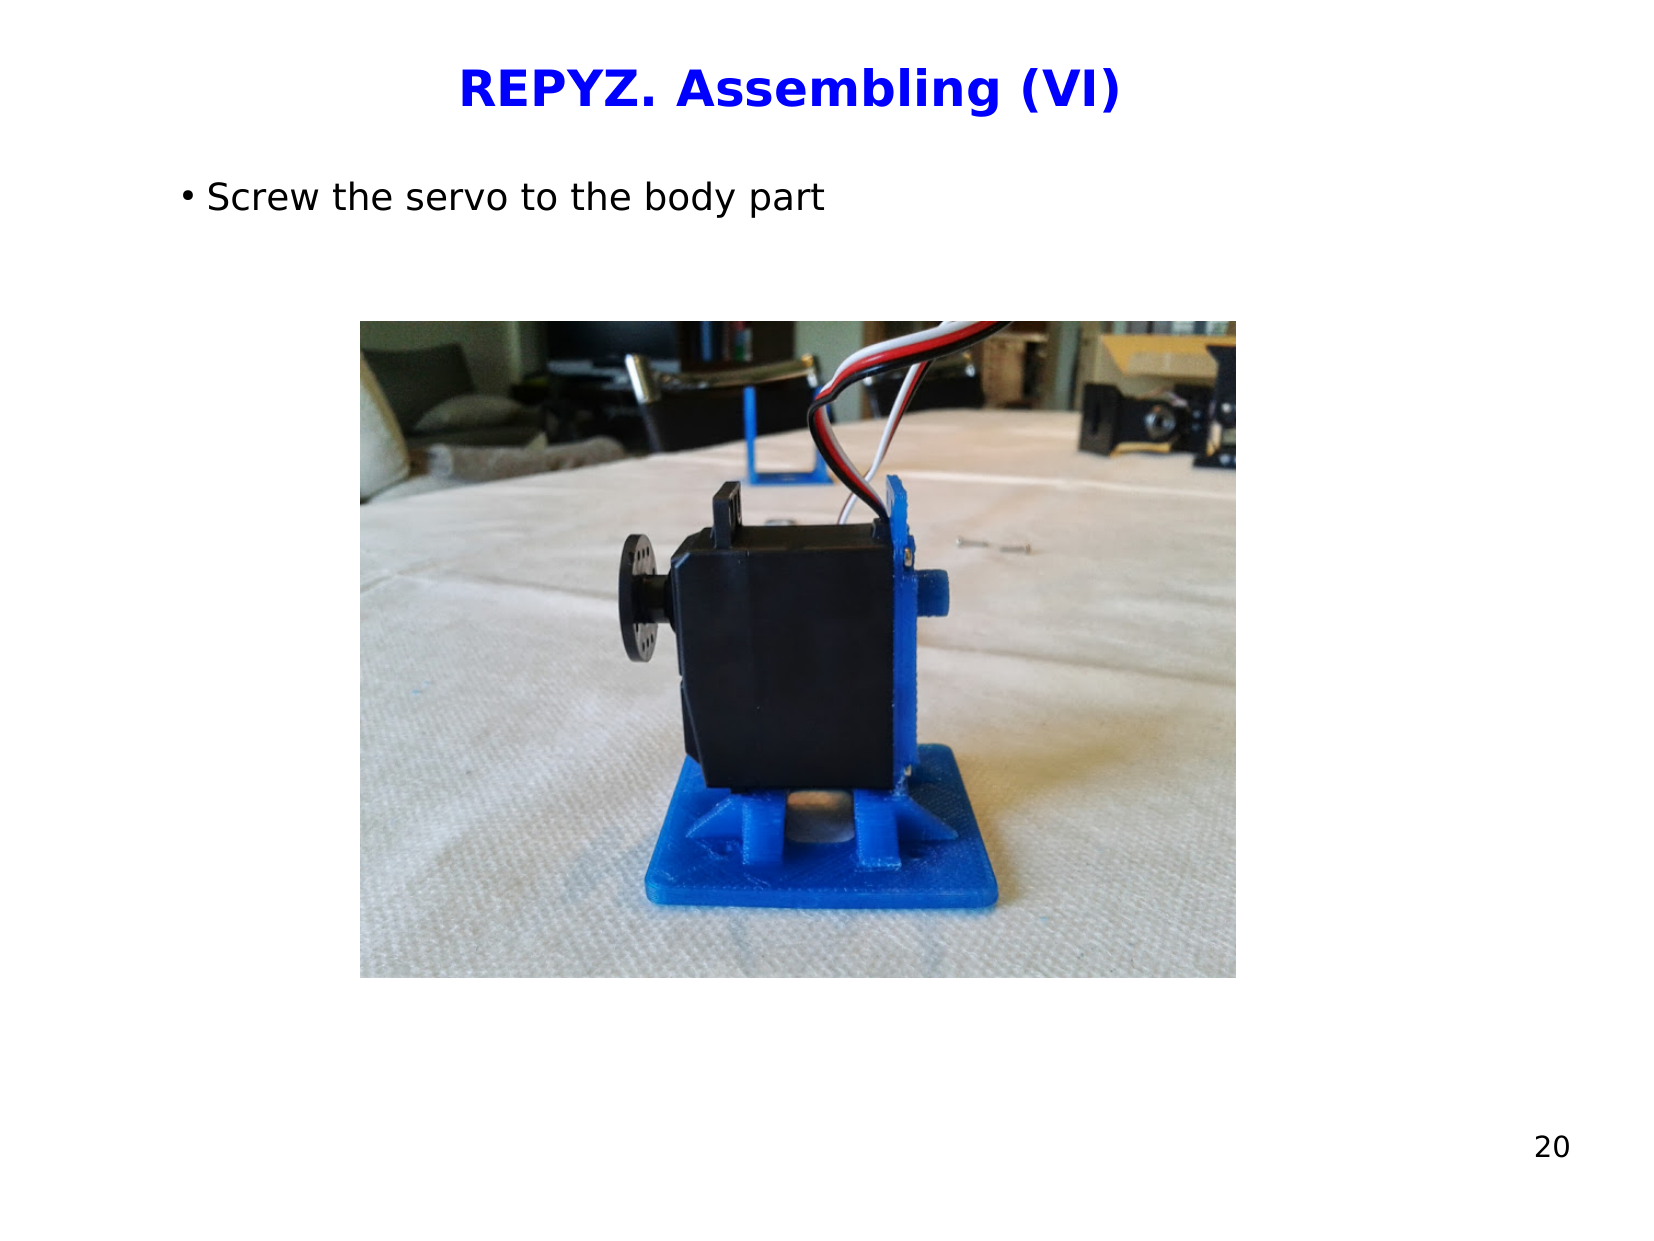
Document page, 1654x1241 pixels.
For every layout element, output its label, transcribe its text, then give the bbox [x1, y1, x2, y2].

picture [360, 321, 1236, 978]
text_box REPYZ. Assembling (VI) [443, 52, 1156, 126]
text_box Screw the servo to the body part [166, 168, 1263, 227]
